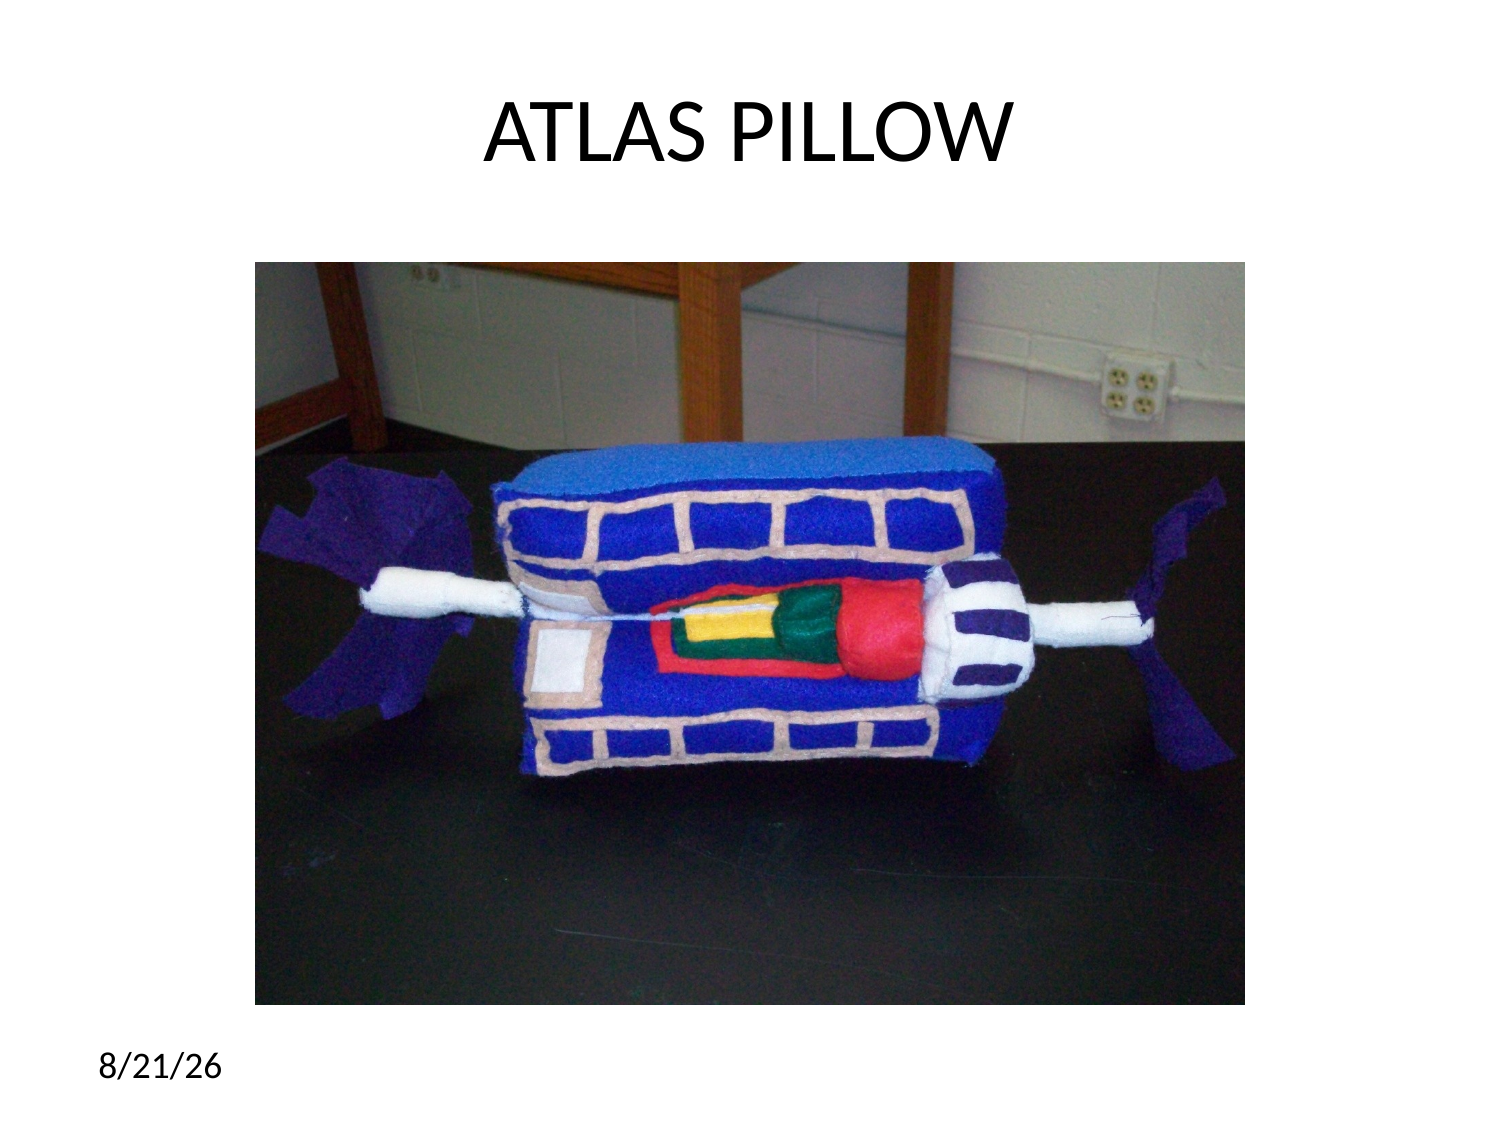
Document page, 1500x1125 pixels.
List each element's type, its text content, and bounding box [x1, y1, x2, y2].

title ATLAS PILLOW [75, 45, 1425, 233]
picture [255, 262, 1245, 1005]
